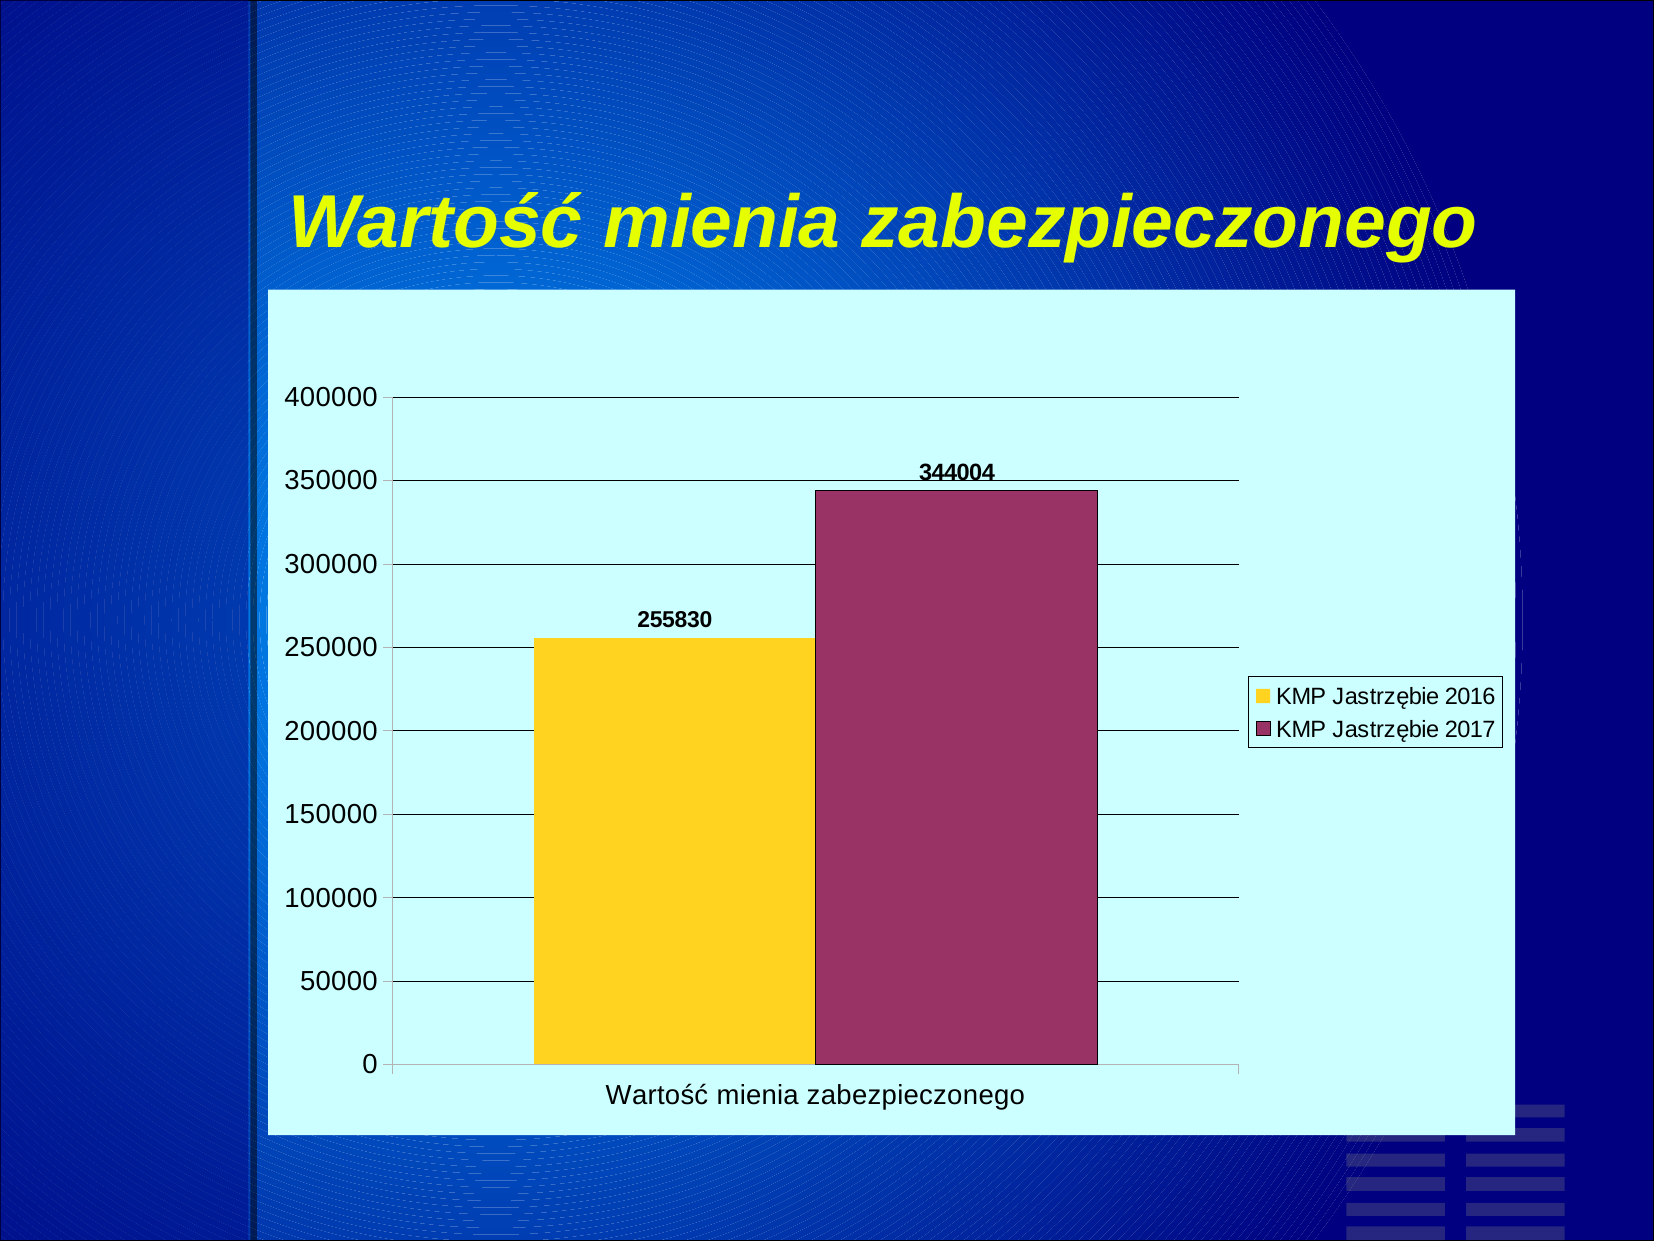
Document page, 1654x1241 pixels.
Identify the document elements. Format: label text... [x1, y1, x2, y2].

chart [268, 289, 1516, 1136]
title Wartość mienia zabezpieczonego [177, 117, 1590, 325]
